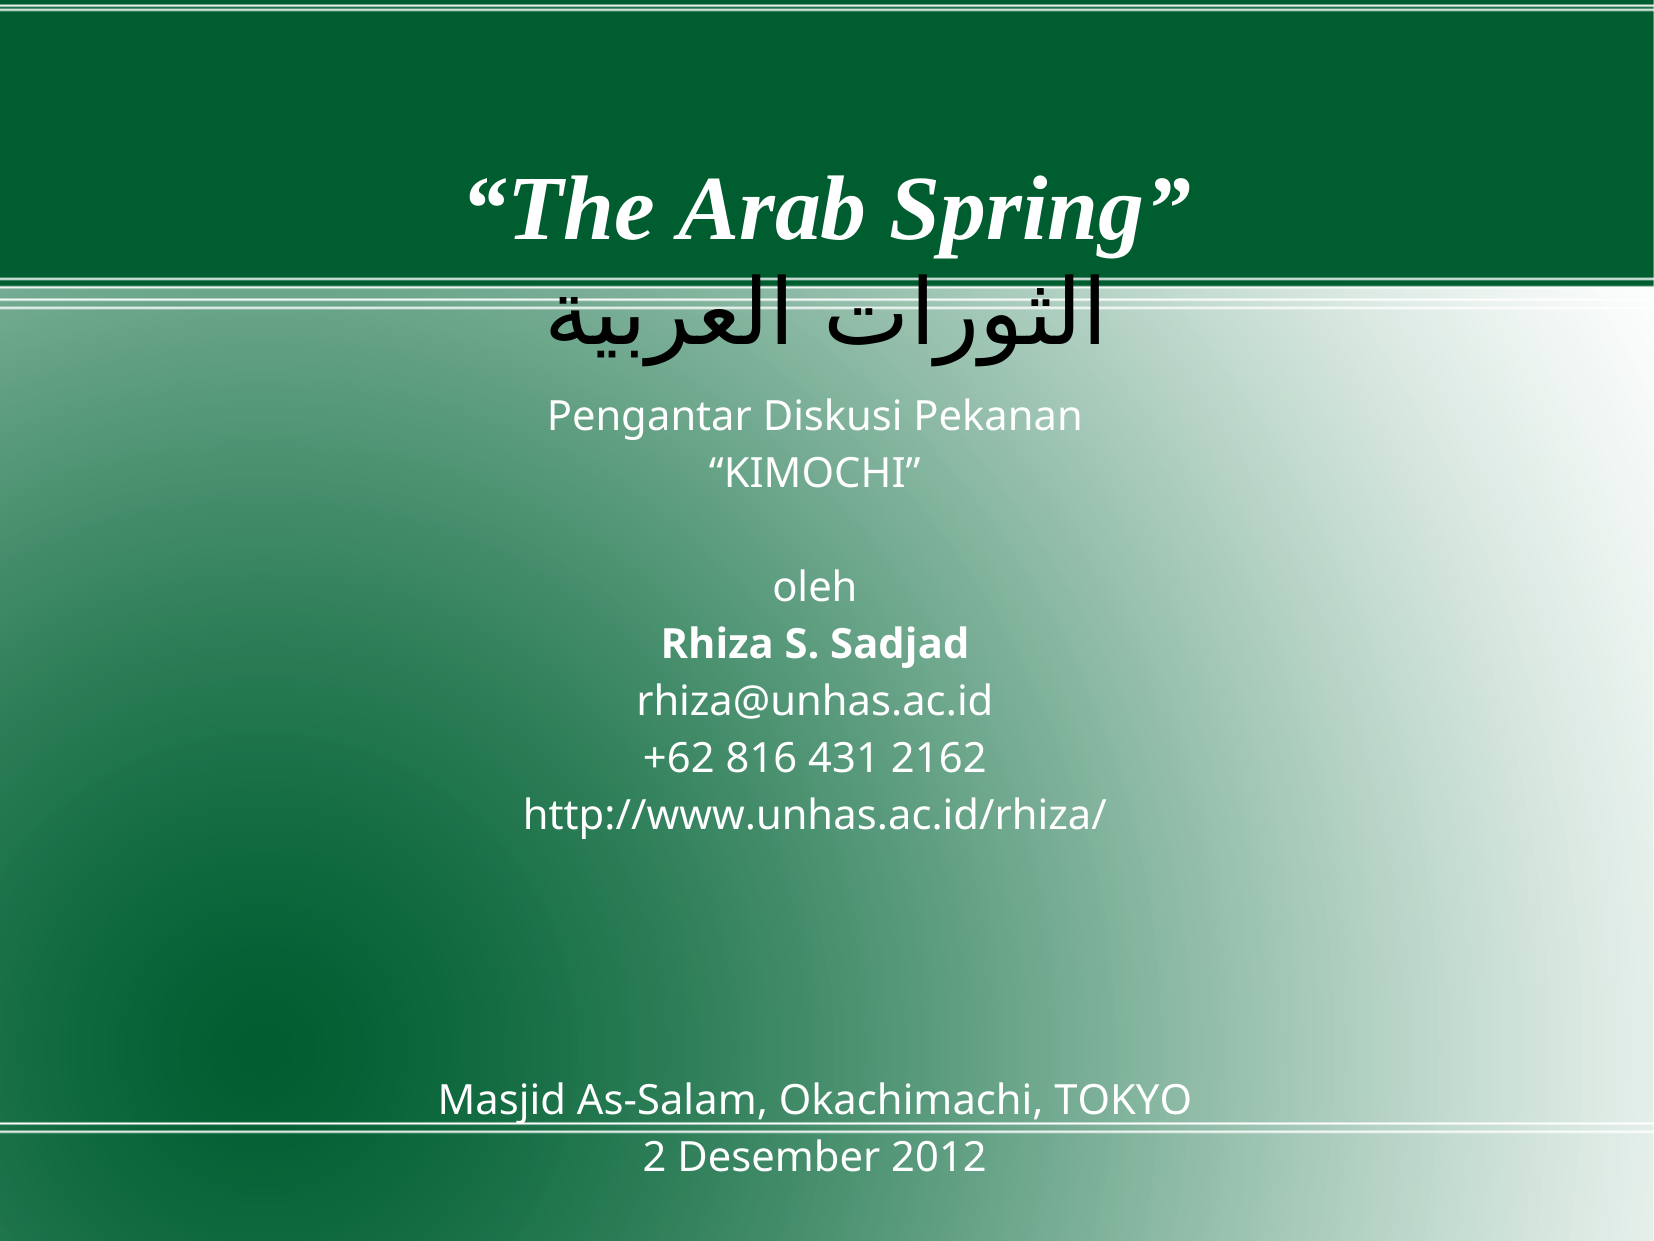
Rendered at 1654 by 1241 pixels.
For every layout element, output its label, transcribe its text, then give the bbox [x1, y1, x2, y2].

subtitle Pengantar Diskusi Pekanan “KIMOCHI” oleh Rhiza S. Sadjad rhiza@unhas.ac.id +62 816 431 2162 http://www.unhas.ac.id/rhiza/ Masjid As-Salam, Okachimachi, TOKYO 2 Desember 2012 [70, 425, 1560, 1145]
title “The Arab Spring” الثورات العربية [82, 157, 1571, 367]
picture [0, 0, 1654, 1241]
